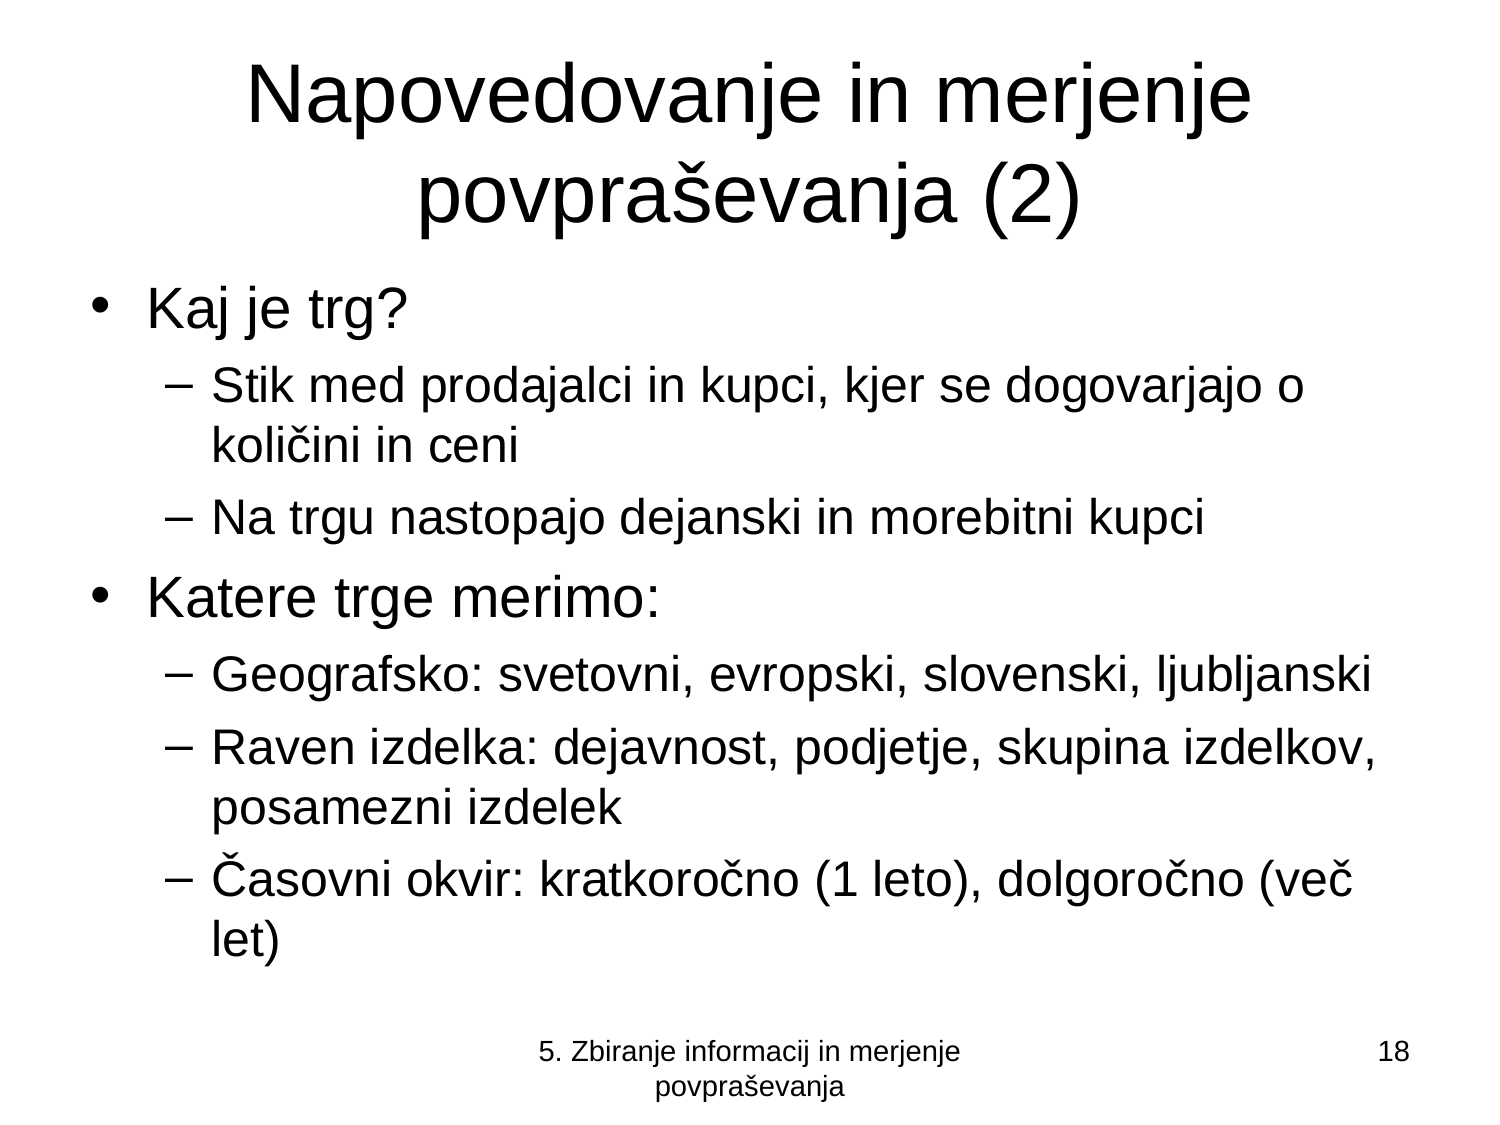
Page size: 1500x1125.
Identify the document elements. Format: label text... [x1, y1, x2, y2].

title Napovedovanje in merjenje povpraševanja (2) [75, 31, 1426, 247]
text_box <number> [1074, 1024, 1426, 1103]
text_box 5. Zbiranje informacij in merjenje povpraševanja [512, 1024, 988, 1103]
list Kaj je trg? Stik med prodajalci in kupci, kjer se dogovarjajo o količini in ceni Na trgu nastopajo dejanski in morebitni kupci Katere trge merimo: Geografsko: svetovni, evropski, slovenski, ljubljanski Raven izdelka: dejavnost, podjetje, skupina izdelkov, posamezni izdelek Časovni okvir: kratkoročno (1 leto), dolgoročno (več let) [75, 262, 1426, 1006]
